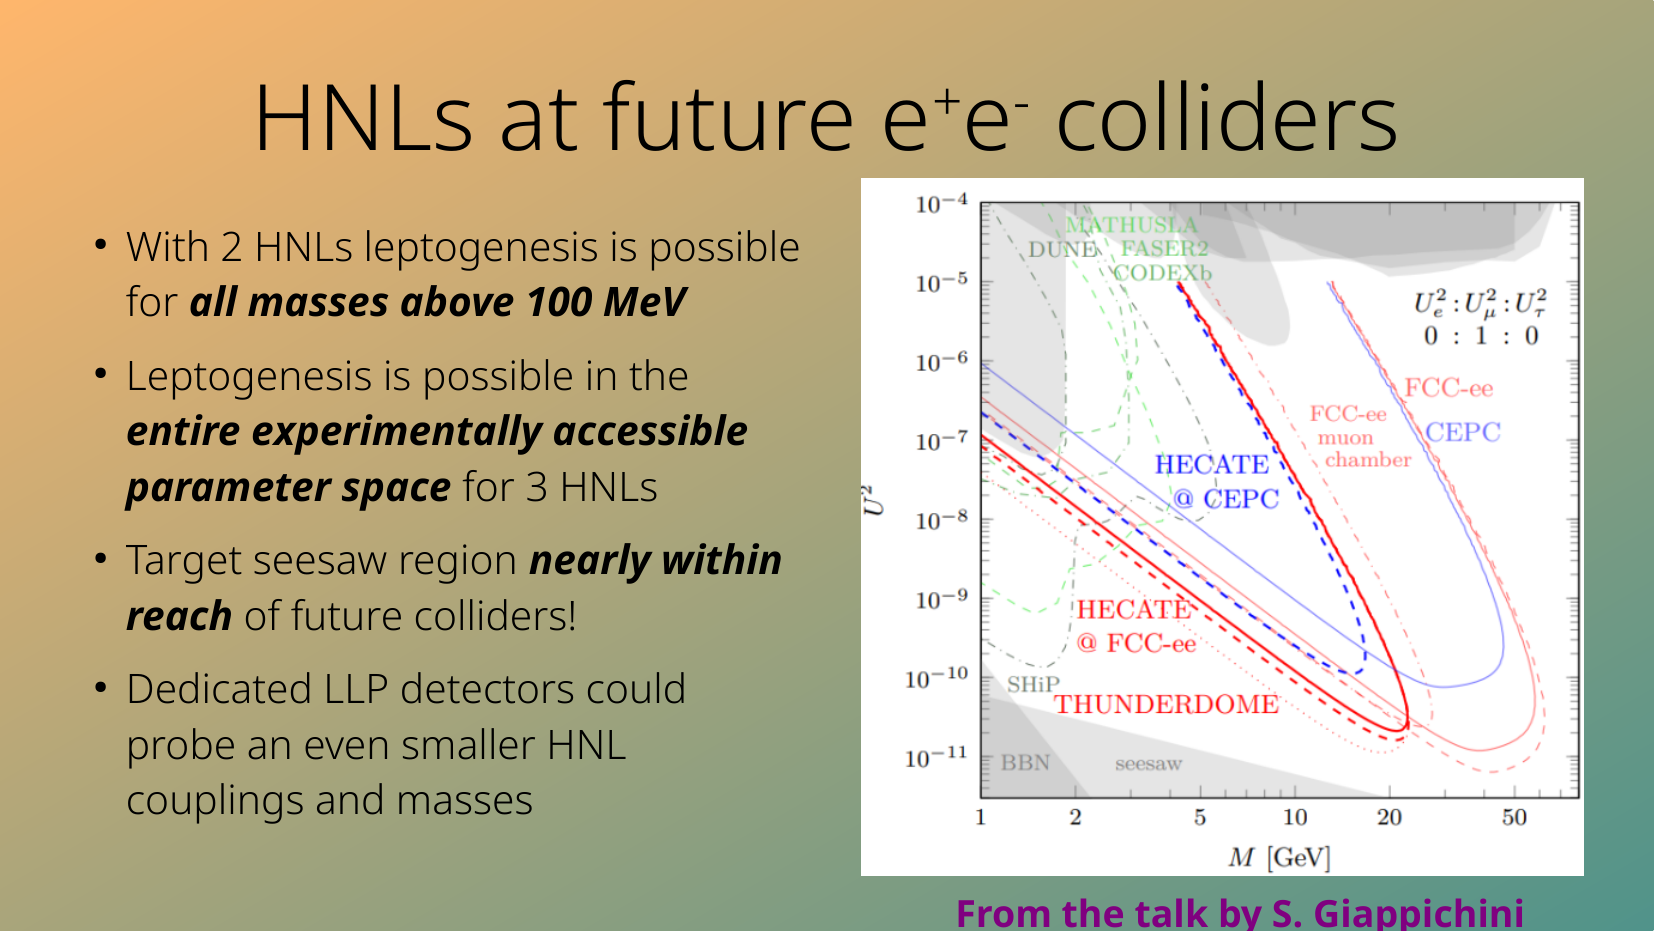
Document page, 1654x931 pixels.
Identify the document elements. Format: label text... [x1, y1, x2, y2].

list With 2 HNLs leptogenesis is possible for all masses above 100 MeV Leptogenesis is possible in the entire experimentally accessible parameter space for 3 HNLs Target seesaw region nearly within reach of future colliders! Dedicated LLP detectors could probe an even smaller HNL couplings and masses [82, 217, 809, 836]
title HNLs at future e+e- colliders [82, 37, 1571, 193]
text_box From the talk by S. Giappichini [940, 879, 1461, 931]
picture [861, 178, 1584, 876]
